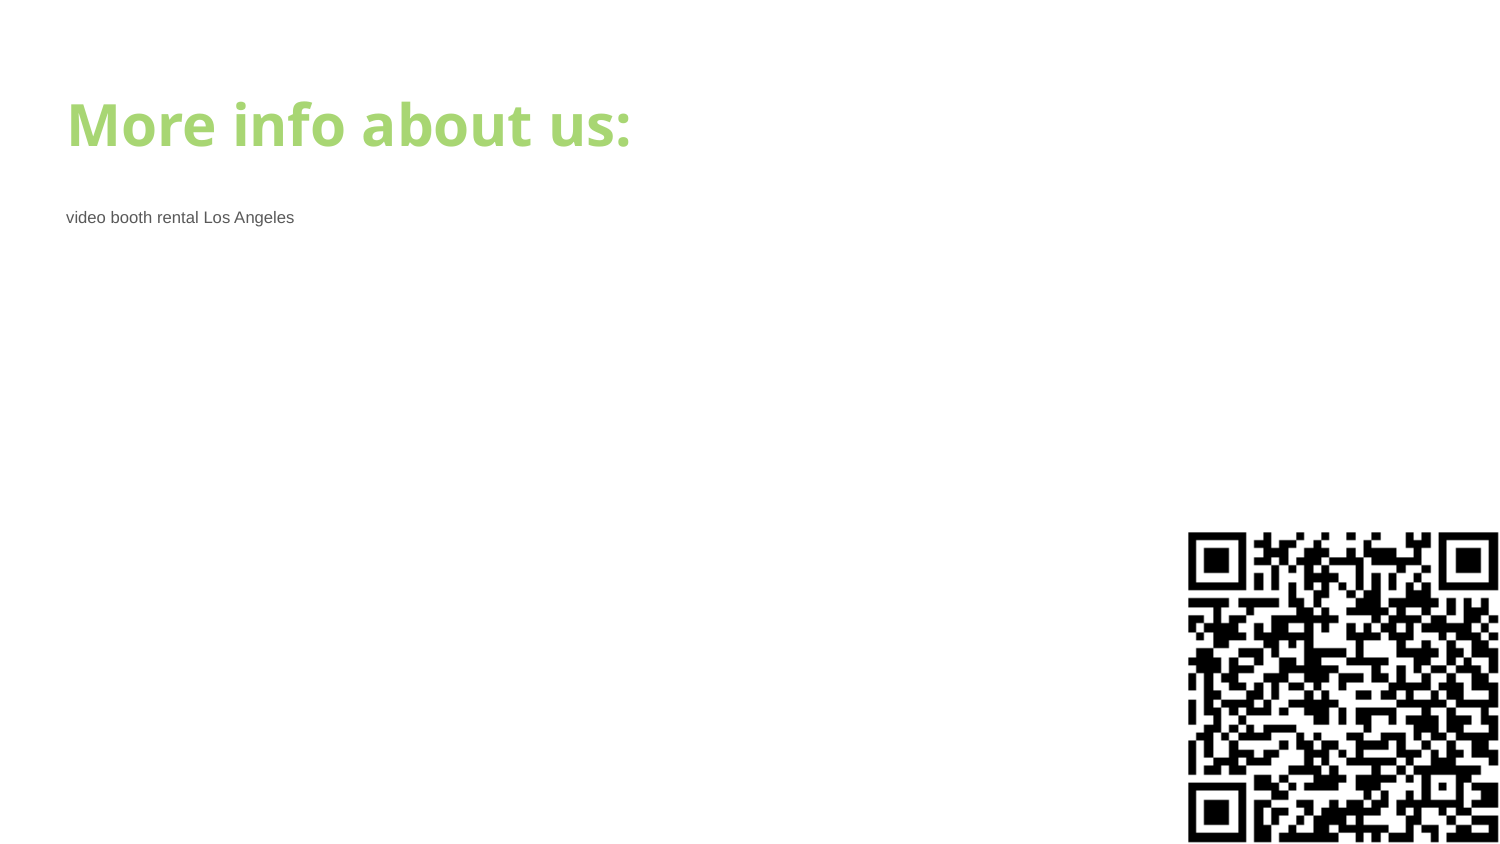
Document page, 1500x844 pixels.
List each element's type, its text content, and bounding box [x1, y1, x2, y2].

title More info about us: [51, 72, 1449, 167]
list video booth rental Los Angeles [51, 189, 1449, 750]
picture [1187, 531, 1500, 844]
